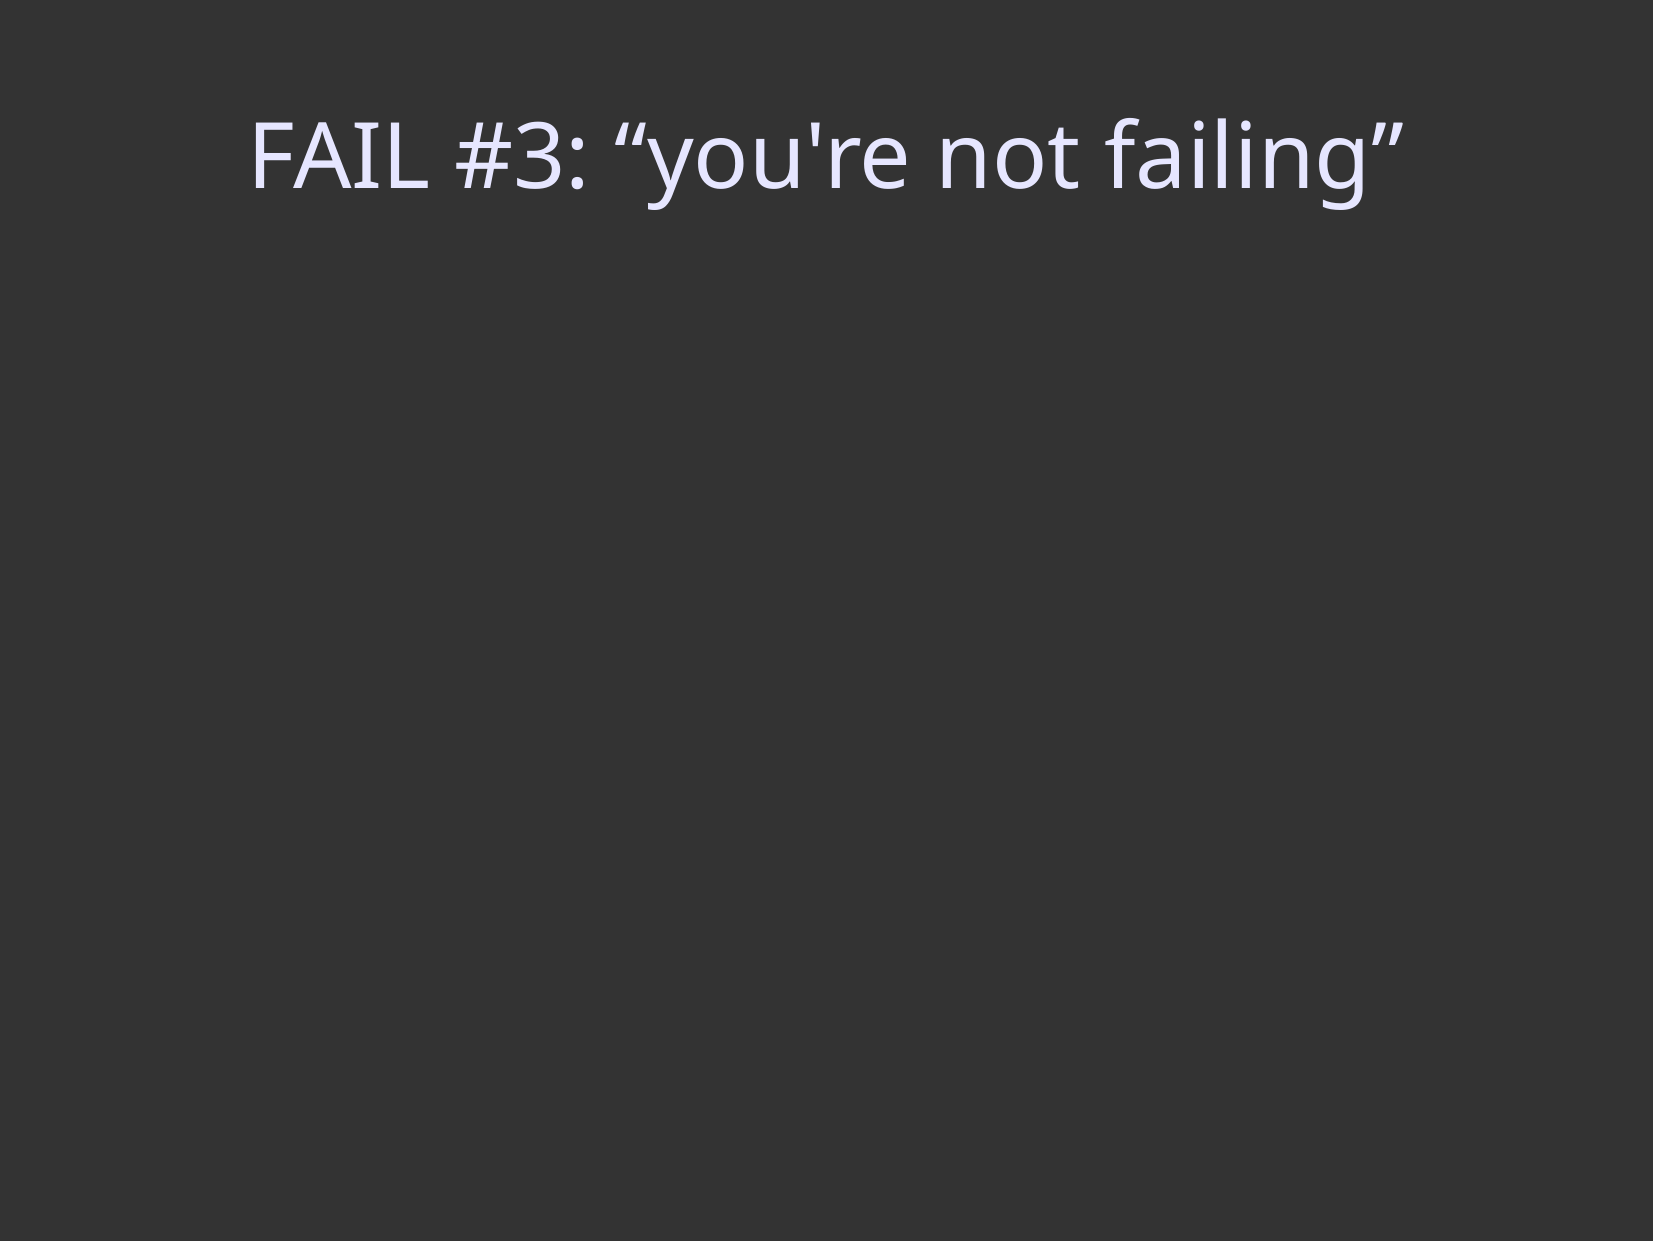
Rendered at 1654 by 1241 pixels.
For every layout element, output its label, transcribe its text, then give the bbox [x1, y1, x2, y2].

title FAIL #3: “you're not failing” [82, 27, 1571, 279]
